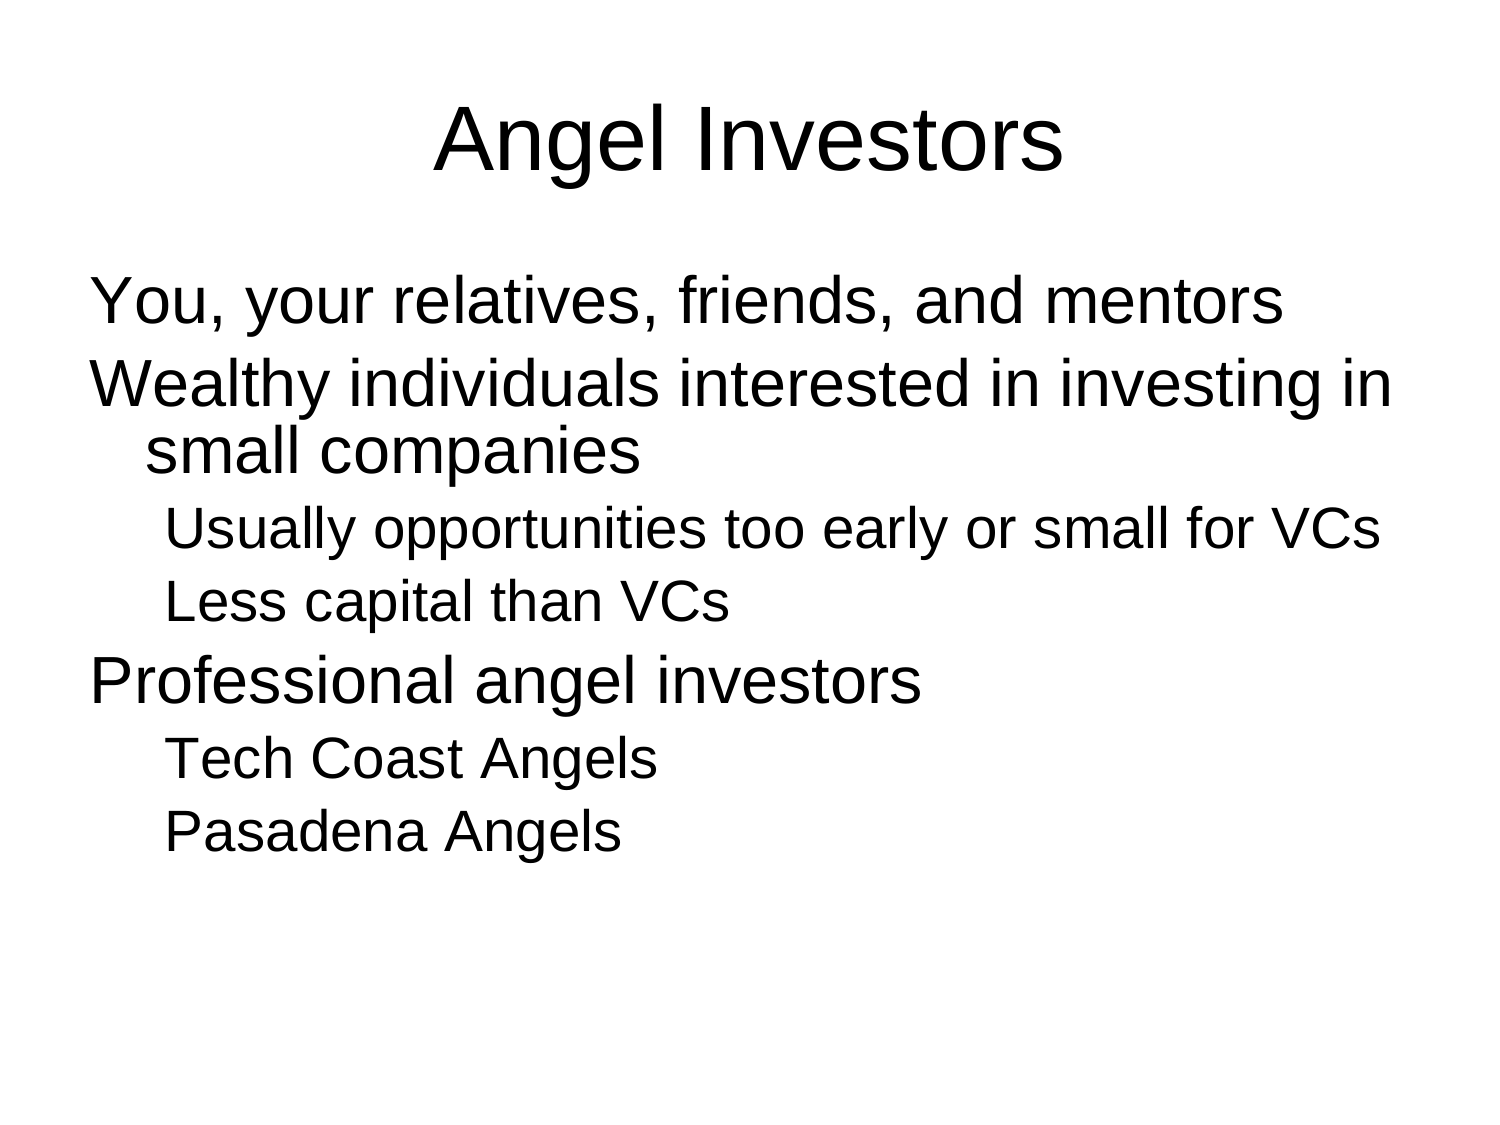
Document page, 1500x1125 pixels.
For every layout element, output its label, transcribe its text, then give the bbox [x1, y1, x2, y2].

list You, your relatives, friends, and mentors Wealthy individuals interested in investing in small companies Usually opportunities too early or small for VCs Less capital than VCs Professional angel investors Tech Coast Angels Pasadena Angels [75, 262, 1426, 1006]
title Angel Investors [75, 45, 1426, 233]
